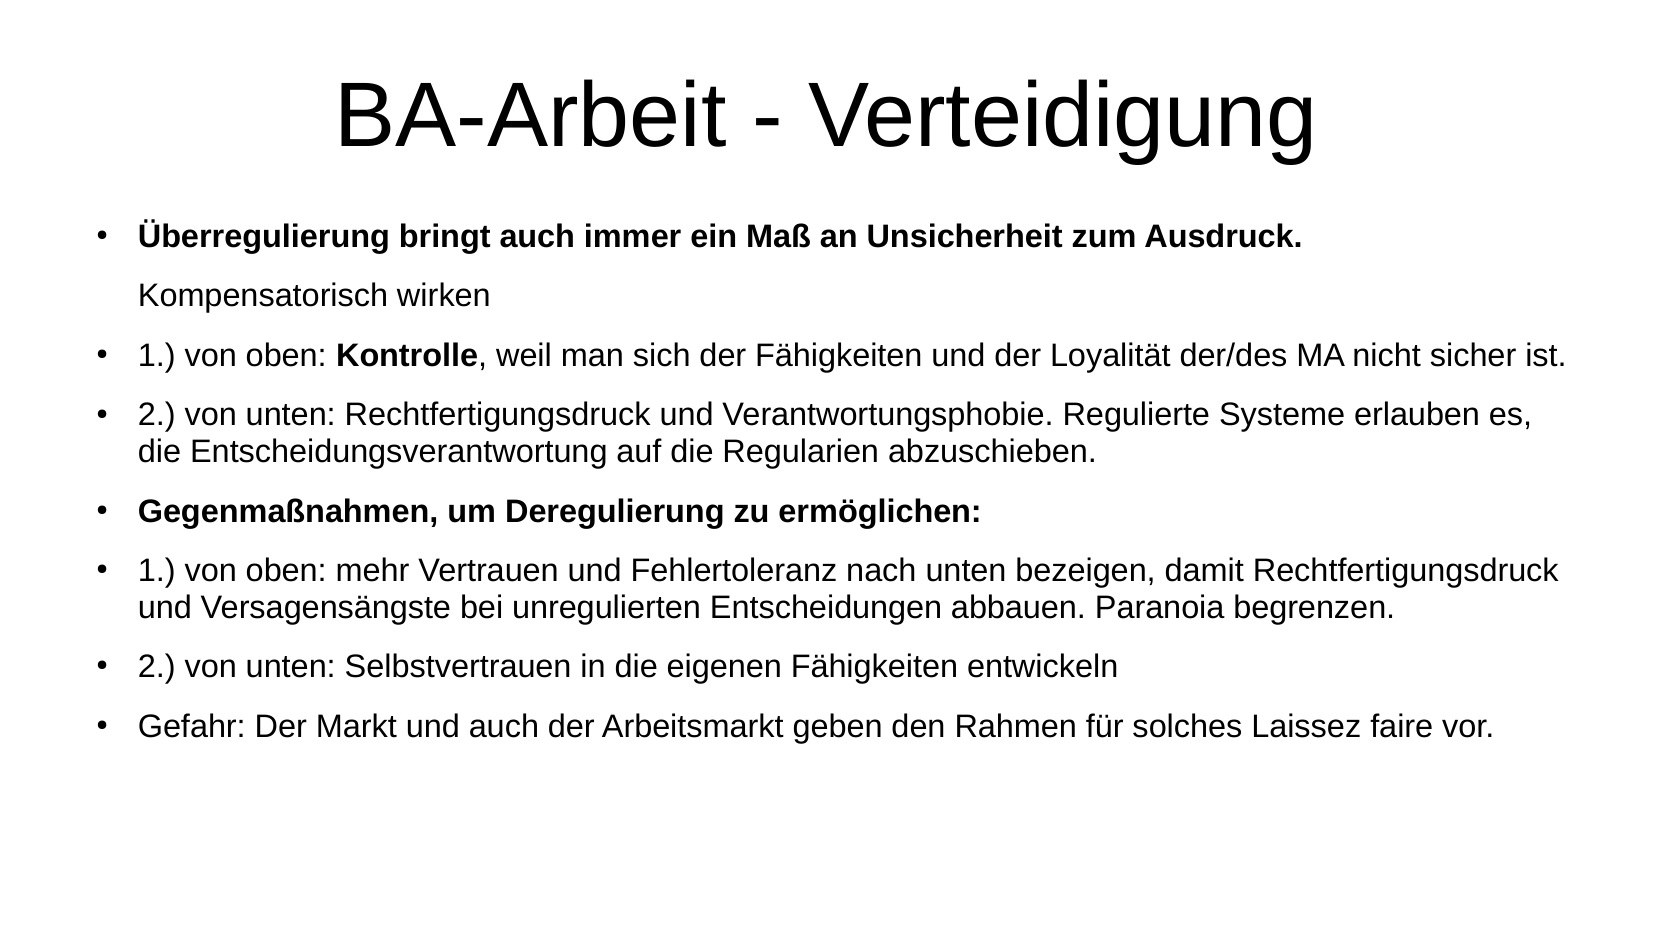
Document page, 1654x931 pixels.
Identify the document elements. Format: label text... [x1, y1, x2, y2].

title BA-Arbeit - Verteidigung [82, 37, 1571, 193]
list Überregulierung bringt auch immer ein Maß an Unsicherheit zum Ausdruck. Kompensatorisch wirken 1.) von oben: Kontrolle, weil man sich der Fähigkeiten und der Loyalität der/des MA nicht sicher ist. 2.) von unten: Rechtfertigungsdruck und Verantwortungsphobie. Regulierte Systeme erlauben es, die Entscheidungsverantwortung auf die Regularien abzuschieben. Gegenmaßnahmen, um Deregulierung zu ermöglichen: 1.) von oben: mehr Vertrauen und Fehlertoleranz nach unten bezeigen, damit Rechtfertigungsdruck und Versagensängste bei unregulierten Entscheidungen abbauen. Paranoia begrenzen. 2.) von unten: Selbstvertrauen in die eigenen Fähigkeiten entwickeln Gefahr: Der Markt und auch der Arbeitsmarkt geben den Rahmen für solches Laissez faire vor. [82, 217, 1571, 758]
